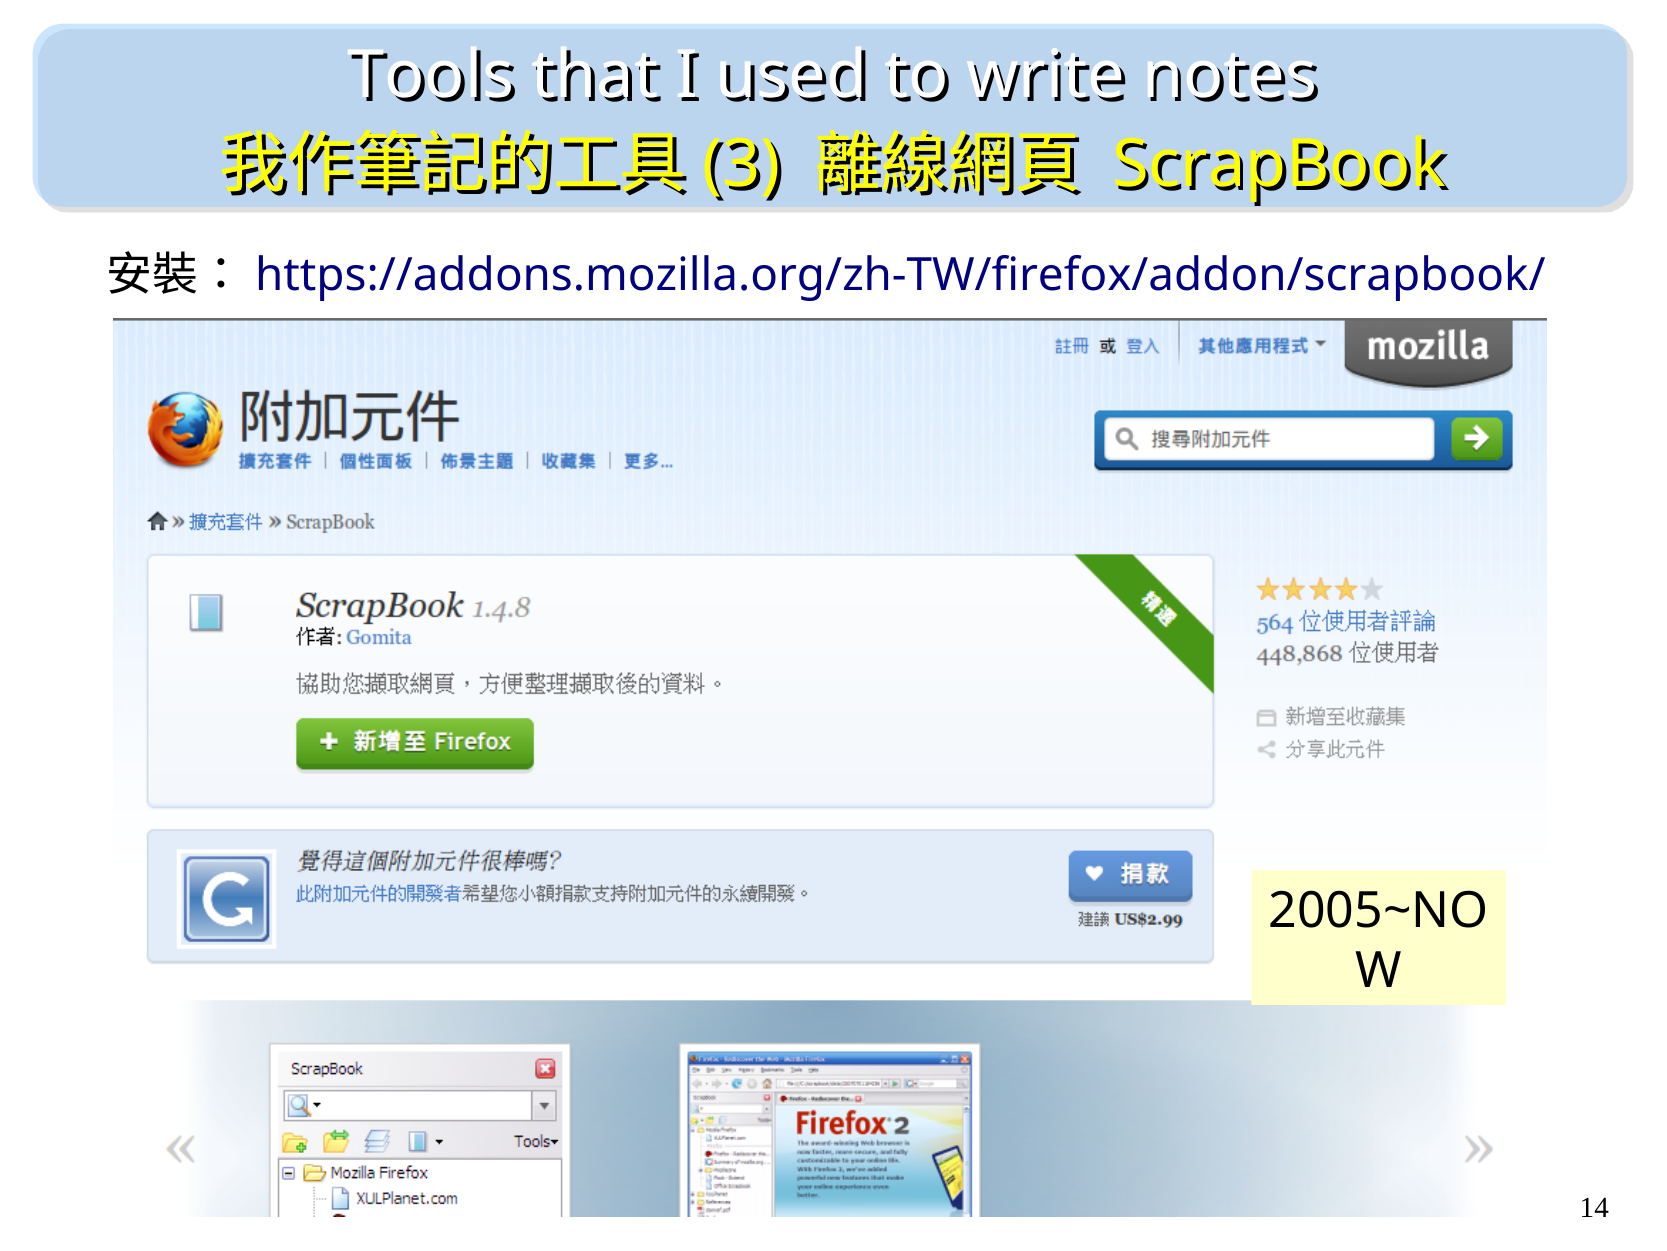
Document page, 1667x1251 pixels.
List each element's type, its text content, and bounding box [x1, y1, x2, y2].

text_box [45, 201, 1615, 207]
picture [113, 318, 1547, 1217]
text_box 安裝：https://addons.mozilla.org/zh-TW/firefox/addon/scrapbook/ [29, 237, 1625, 312]
text_box 2005~NOW [1251, 870, 1506, 945]
title Tools that I used to write notes 我作筆記的工具(3) 離線網頁 ScrapBook [0, 21, 1667, 201]
